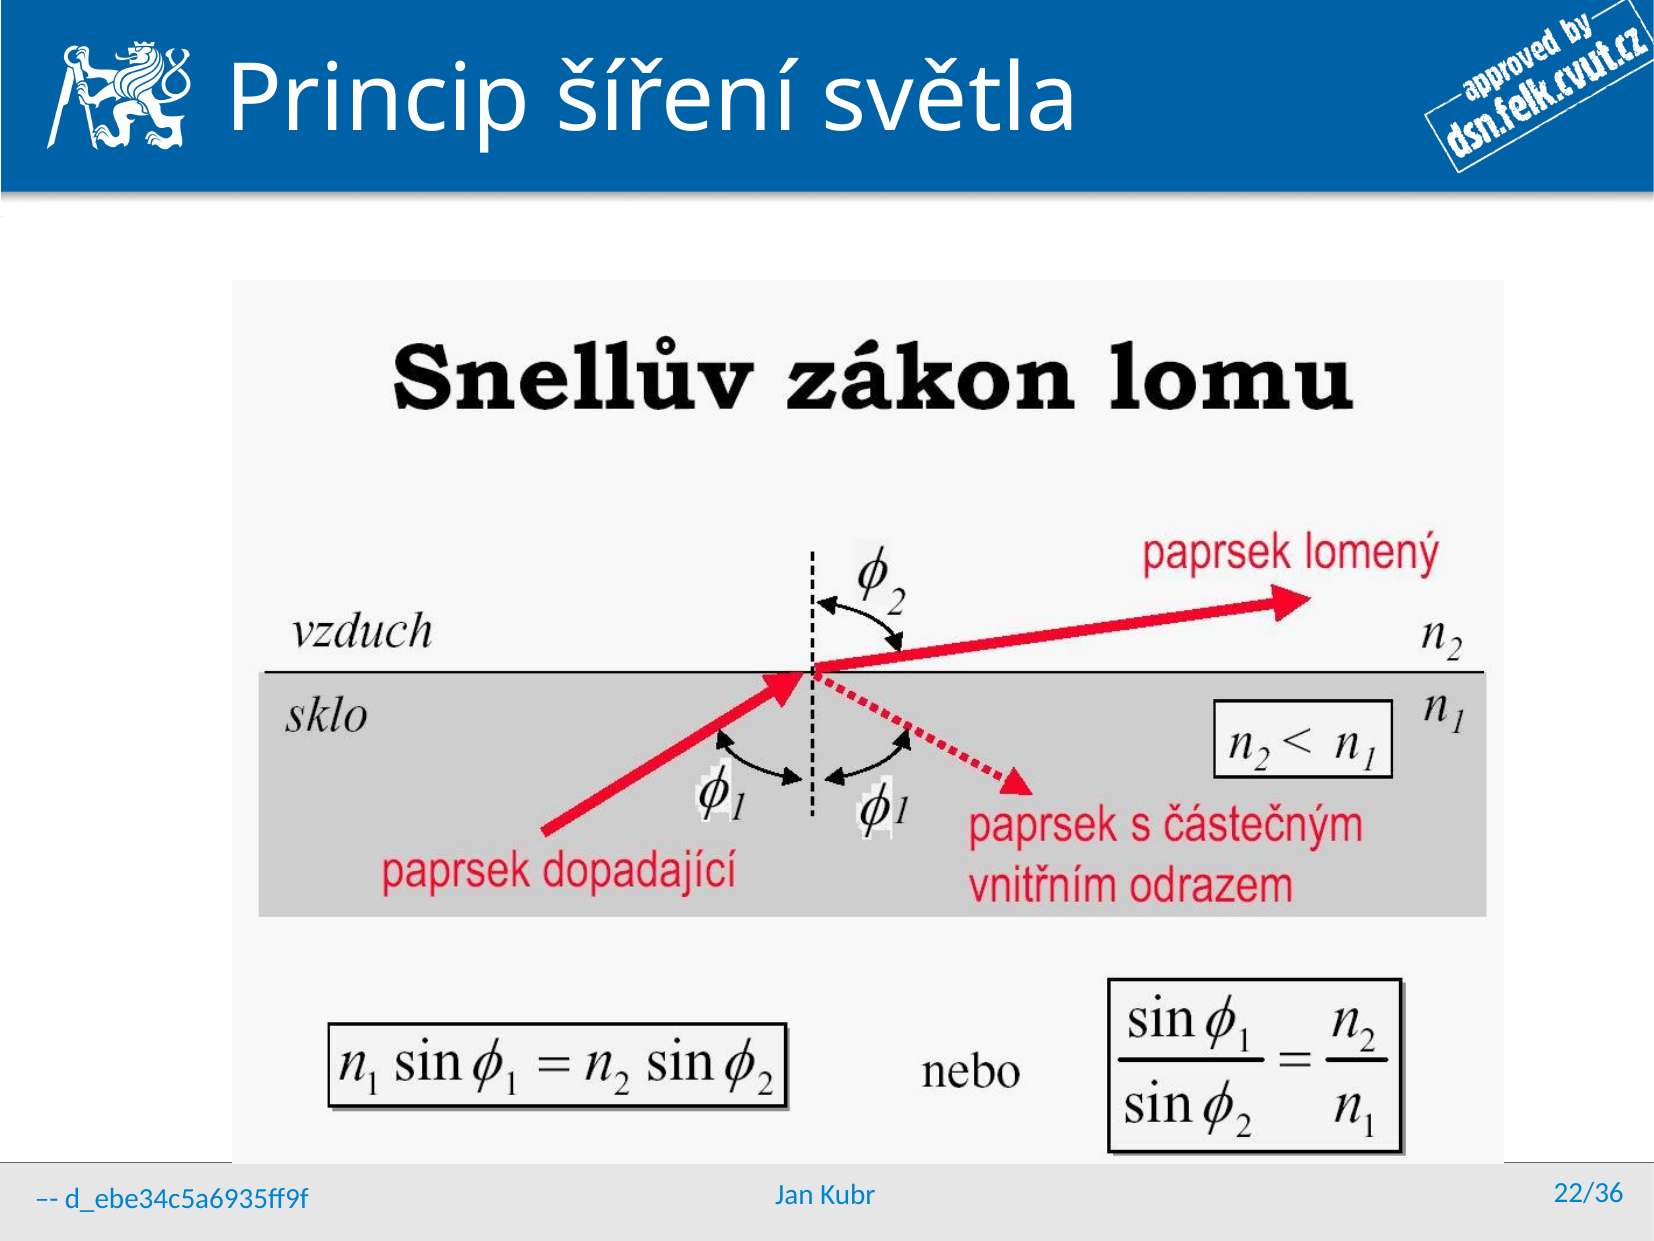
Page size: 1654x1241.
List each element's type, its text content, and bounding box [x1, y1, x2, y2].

picture [232, 280, 1504, 1164]
title Princip šíření světla [225, 0, 1426, 188]
picture [1, 0, 1654, 217]
